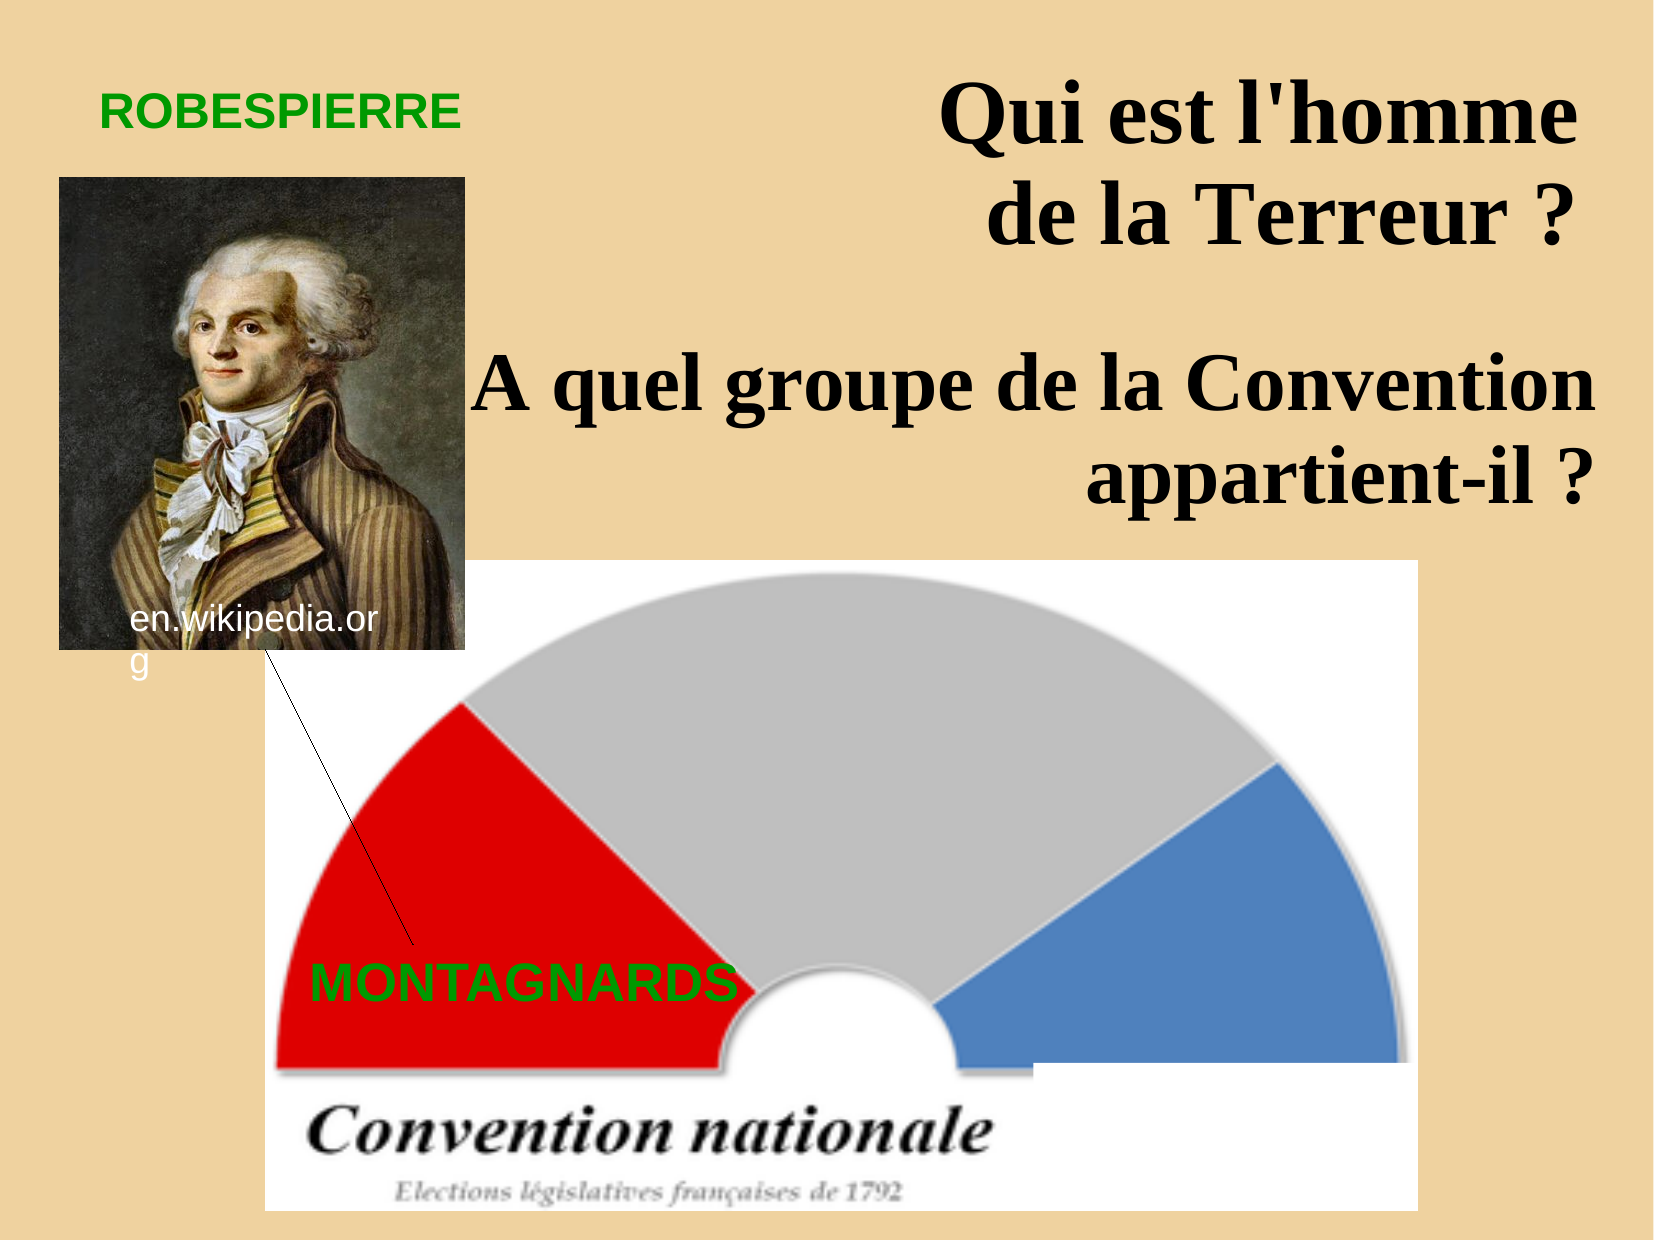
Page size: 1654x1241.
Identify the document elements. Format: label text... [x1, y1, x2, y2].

text_box MONTAGNARDS [295, 944, 798, 1052]
picture [59, 177, 1418, 1211]
text_box en.wikipedia.org [114, 590, 414, 648]
text_box [1033, 1062, 1418, 1211]
title Qui est l'homme de la Terreur ? [188, 31, 1595, 295]
text_box ROBESPIERRE [59, 75, 188, 148]
title A quel groupe de la Convention appartient-il ? [206, 297, 1613, 561]
